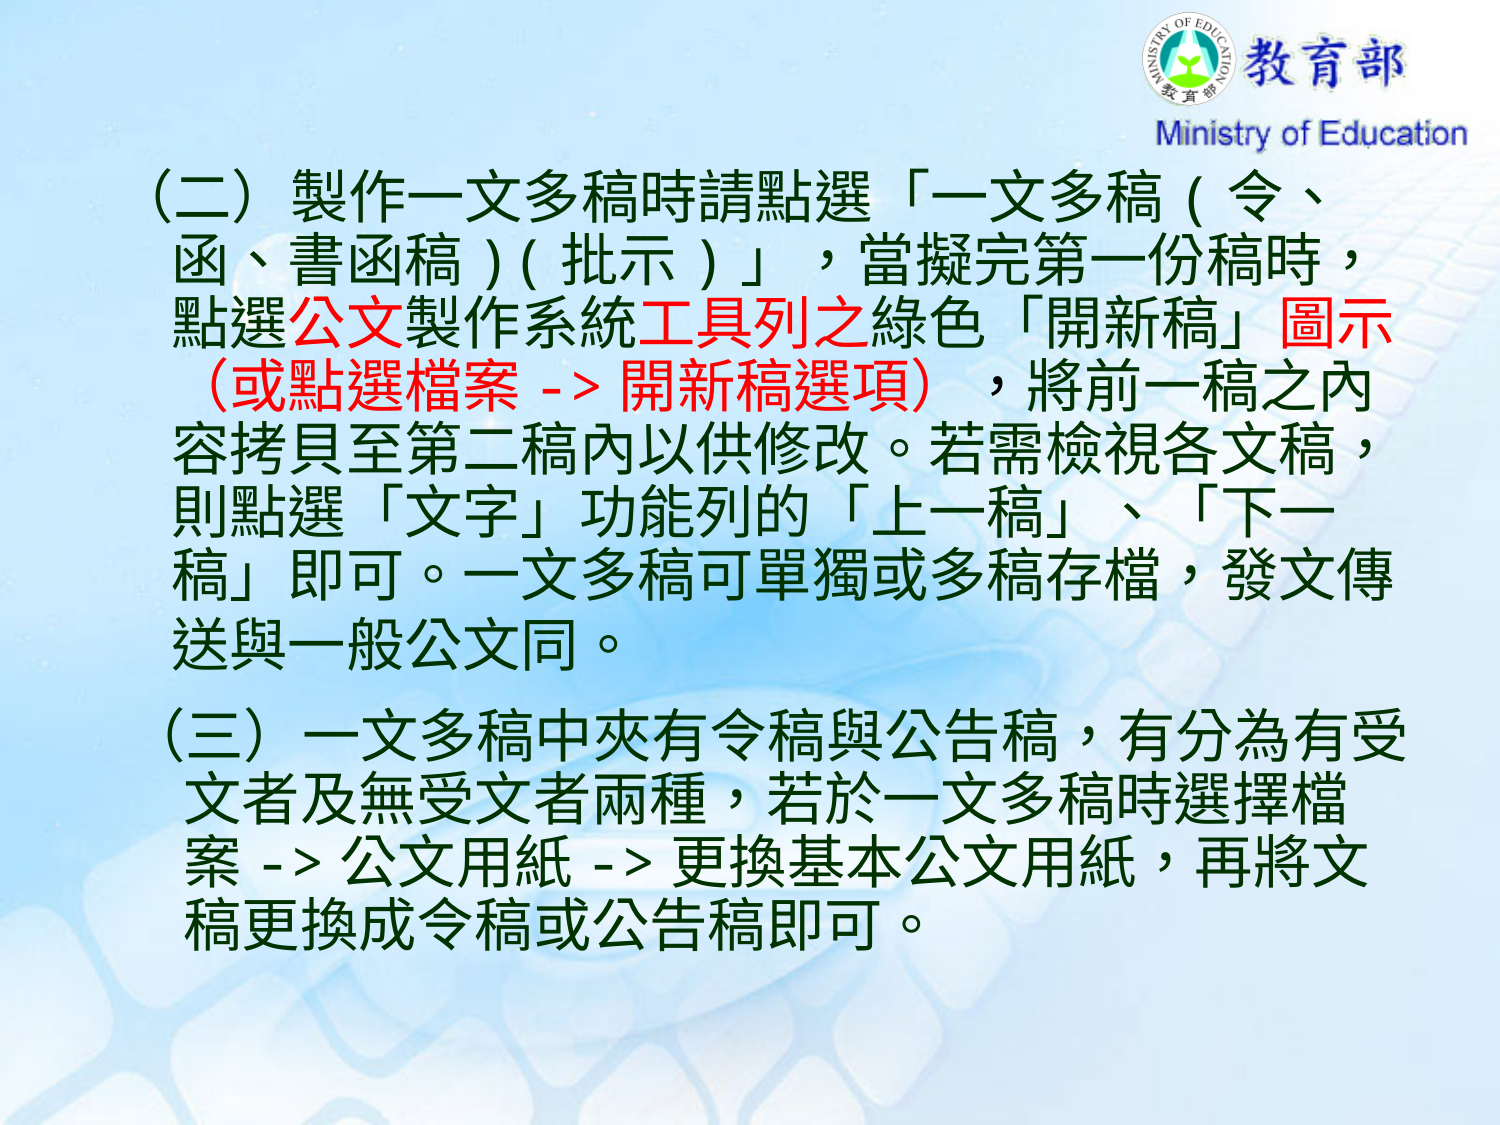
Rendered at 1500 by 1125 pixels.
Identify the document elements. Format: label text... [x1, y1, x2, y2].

text_box （三）一文多稿中夾有令稿與公告稿，有分為有受文者及無受文者兩種，若於一文多稿時選擇檔案->公文用紙->更換基本公文用紙，再將文稿更換成令稿或公告稿即可。 [112, 700, 1425, 1125]
text_box [1012, 50, 1463, 126]
list [50, 99, 1263, 526]
text_box （二）製作一文多稿時請點選「一文多稿(令、函、書函稿)(批示)」，當擬完第一份稿時，點選公文製作系統工具列之綠色「開新稿」圖示（或點選檔案->開新稿選項），將前一稿之內容拷貝至第二稿內以供修改。若需檢視各文稿，則點選「文字」功能列的「上一稿」、「下一稿」即可。一文多稿可單獨或多稿存檔，發文傳送與一般公文同。 [100, 161, 1413, 836]
